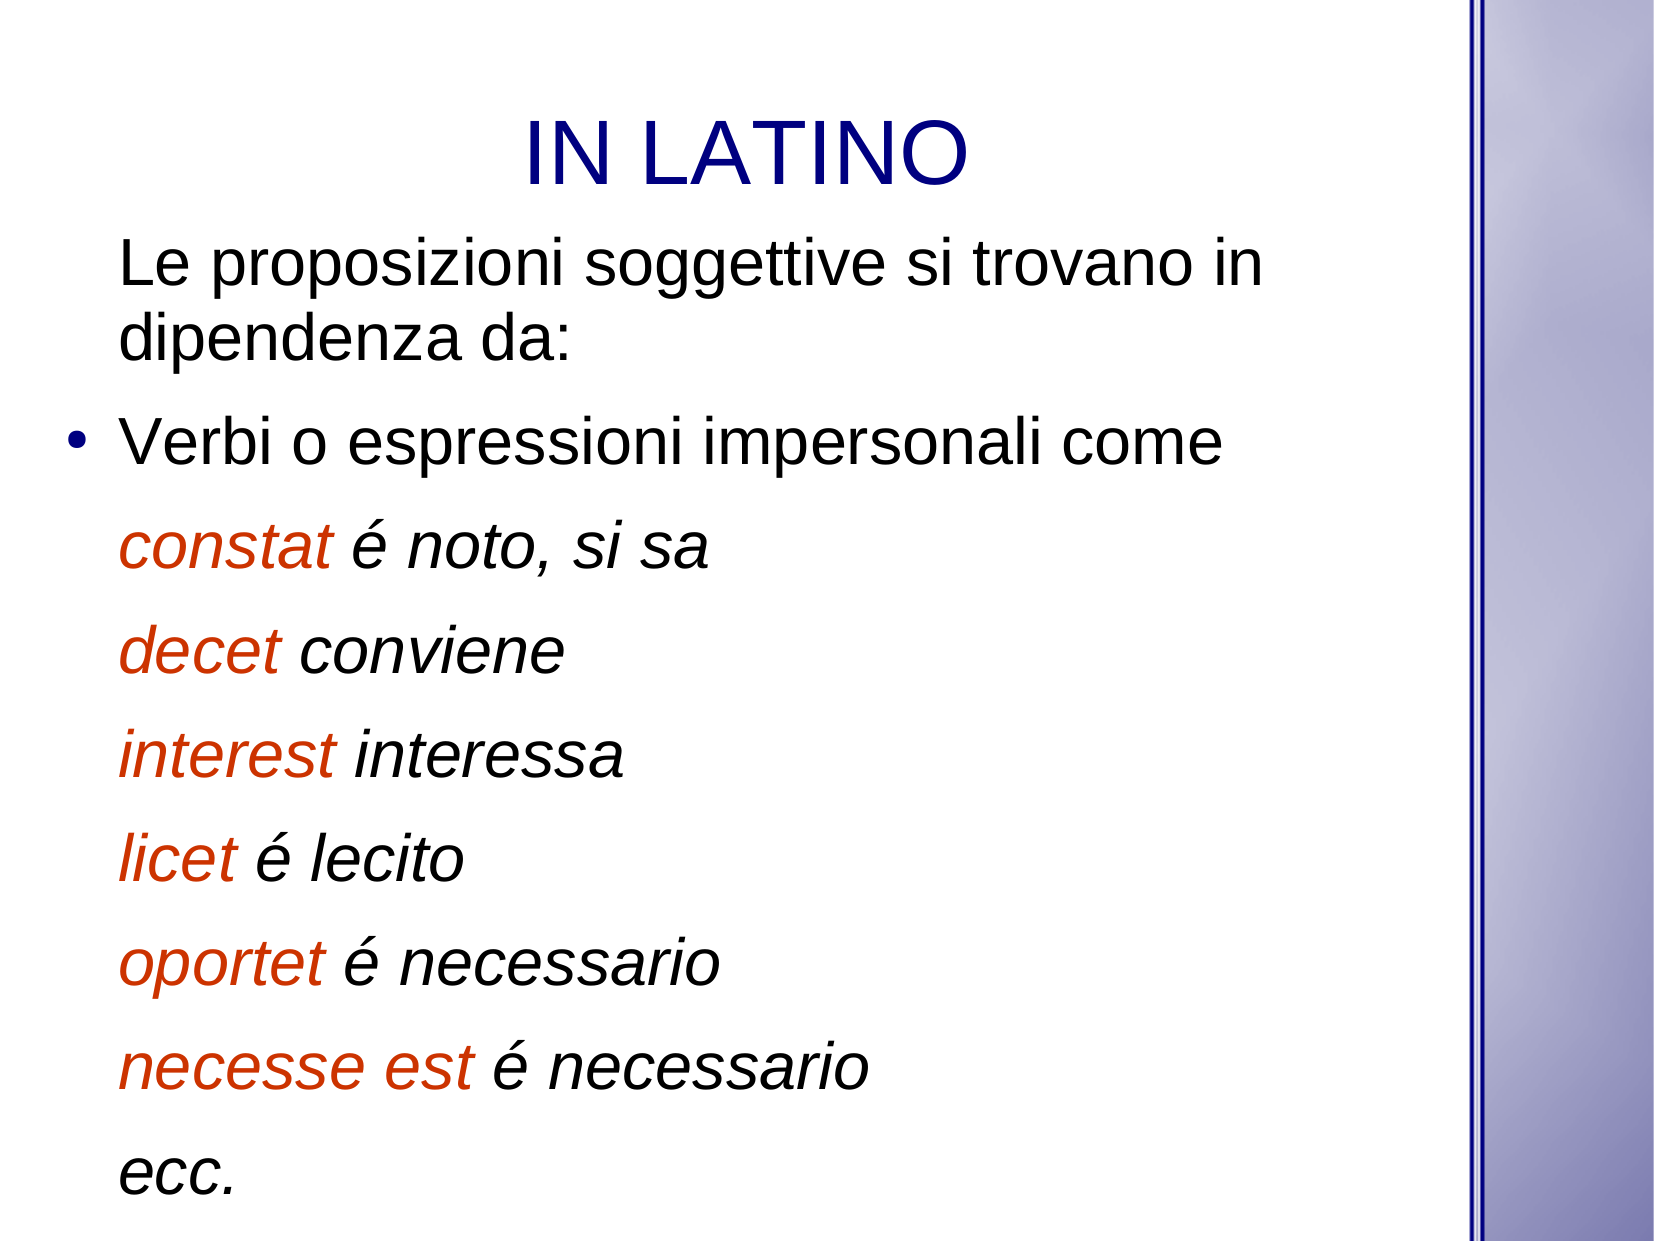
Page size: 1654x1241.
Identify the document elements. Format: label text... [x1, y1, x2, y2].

picture [0, 0, 1654, 1241]
list Le proposizioni soggettive si trovano in dipendenza da: Verbi o espressioni impersonali come constat é noto, si sa decet conviene interest interessa licet é lecito oportet é necessario necesse est é necessario ecc. [47, 225, 1447, 1209]
title IN LATINO [47, 49, 1447, 225]
